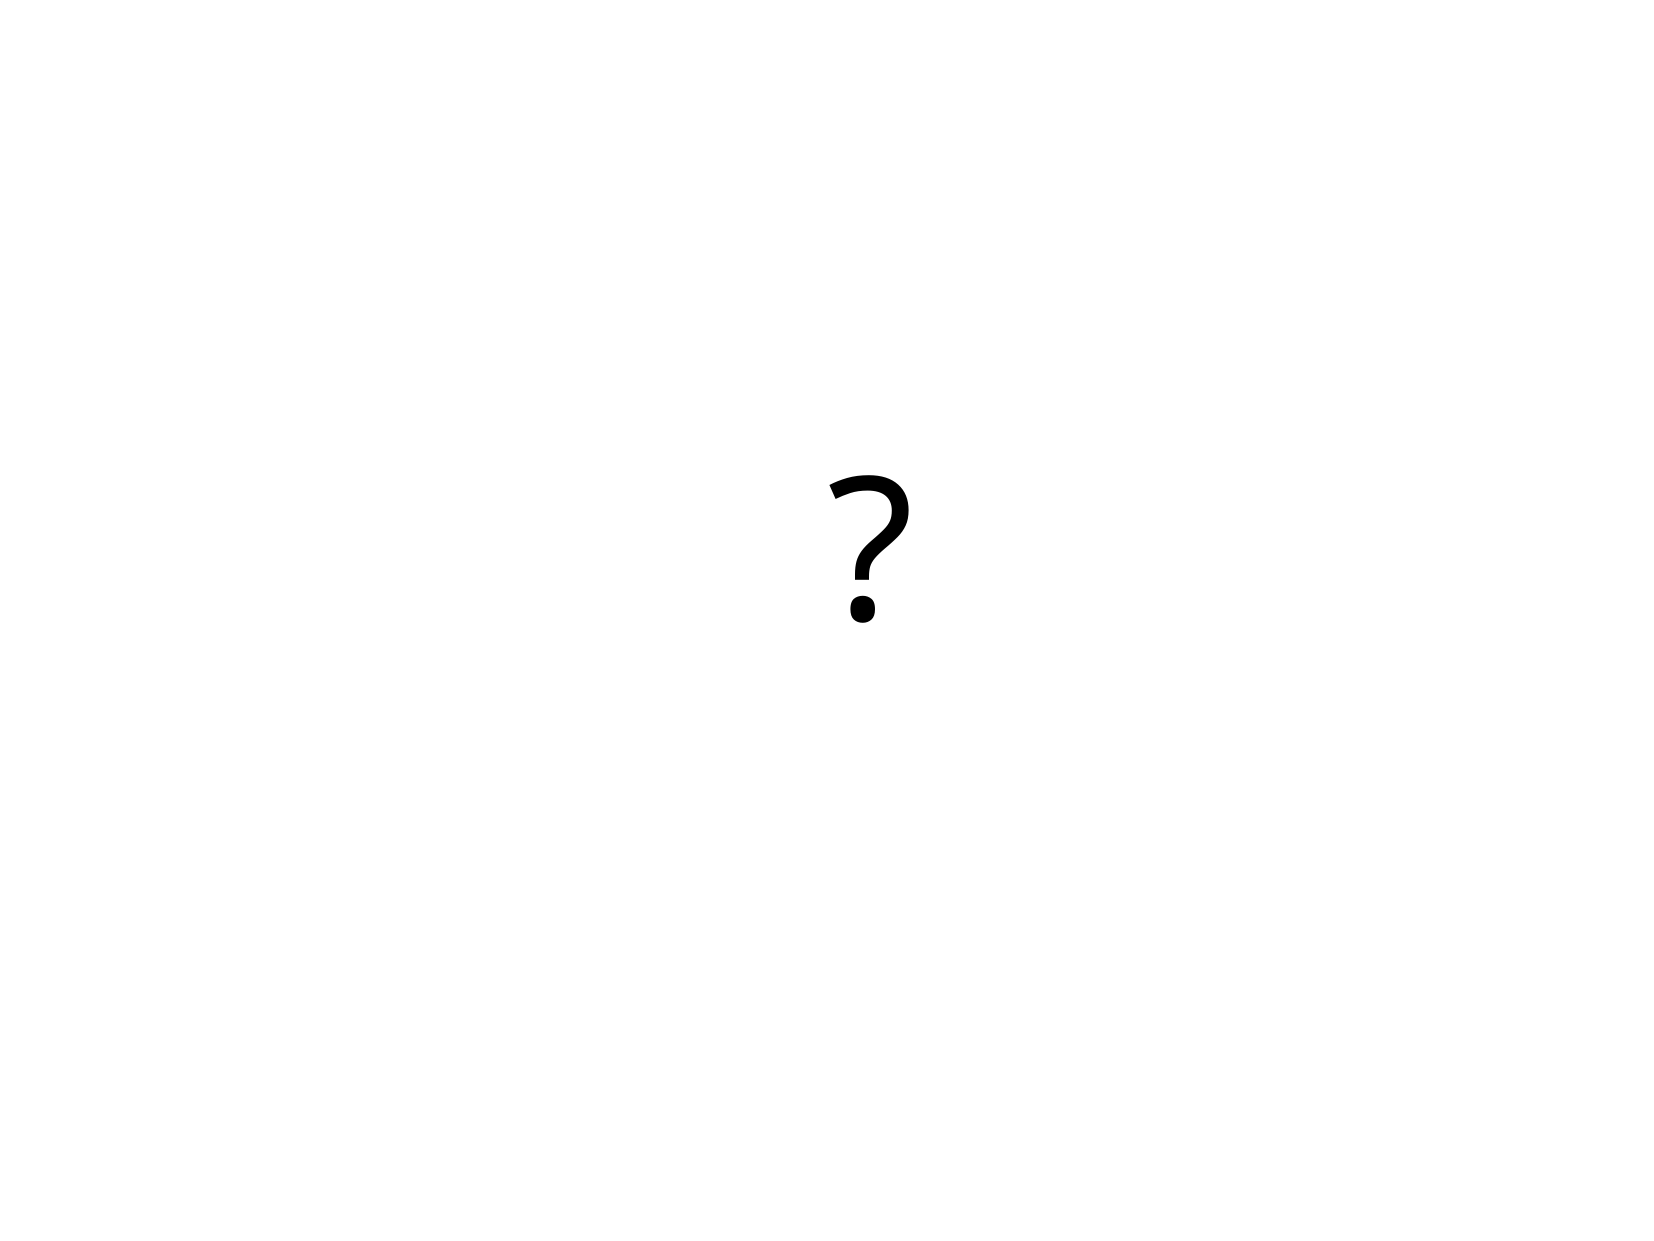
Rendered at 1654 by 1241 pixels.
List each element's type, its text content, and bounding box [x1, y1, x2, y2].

list ? [82, 105, 1571, 1010]
